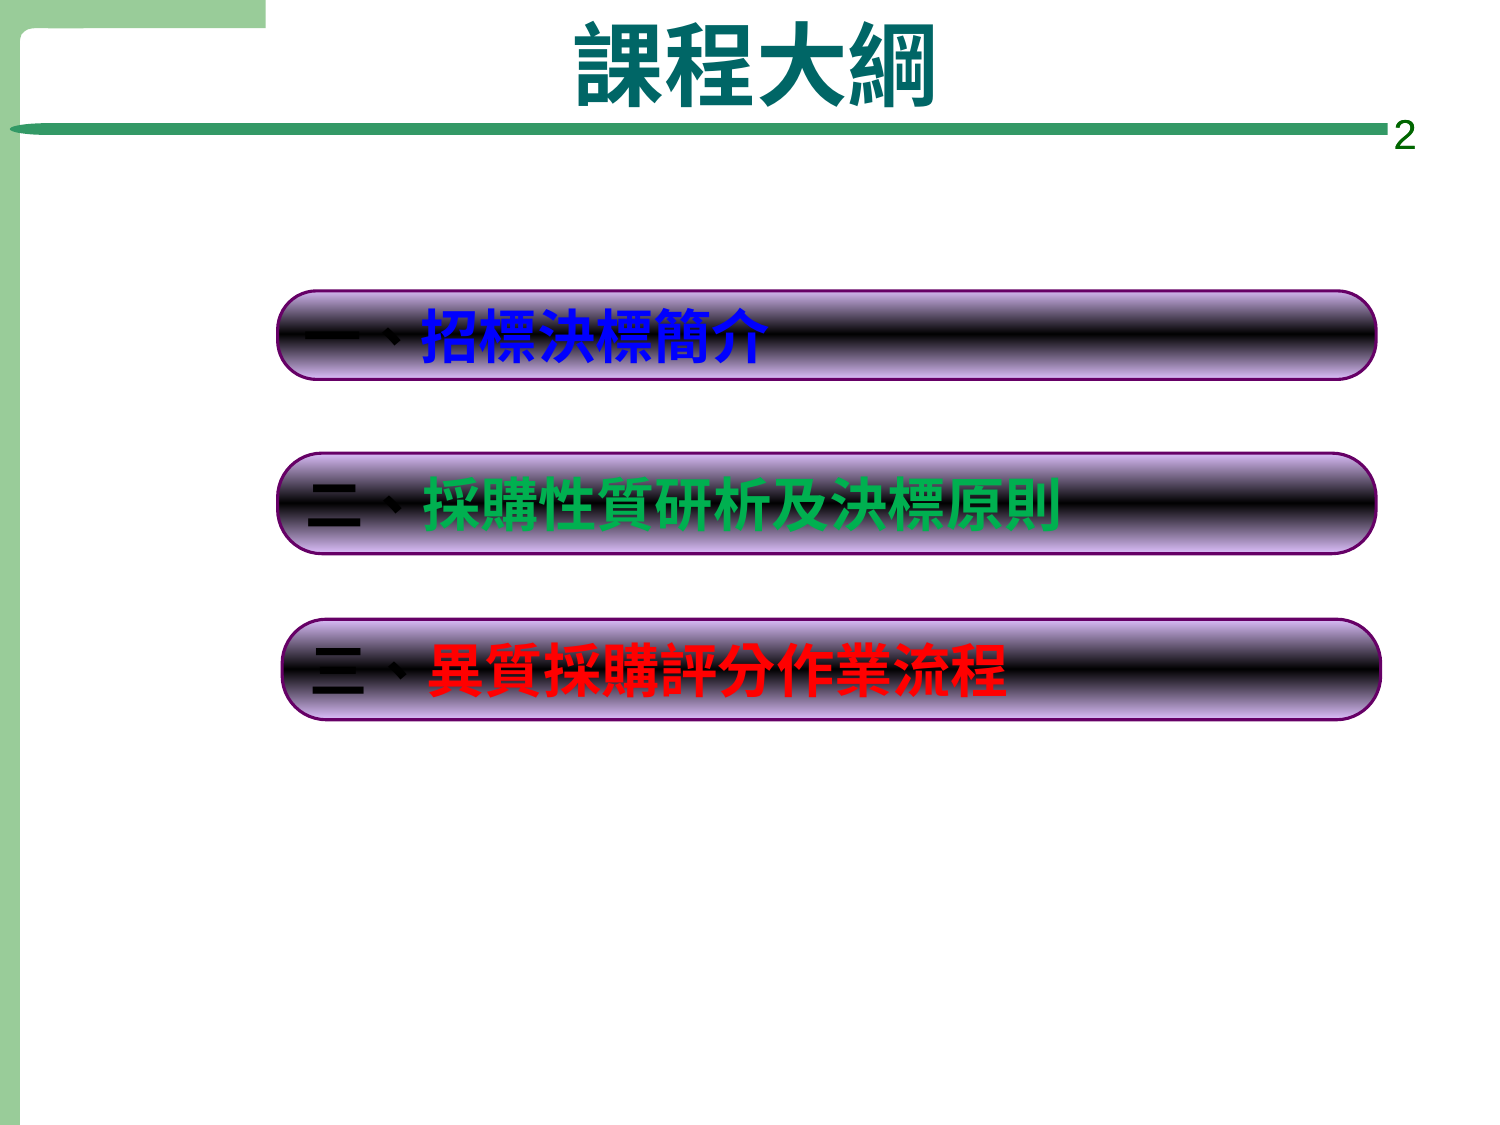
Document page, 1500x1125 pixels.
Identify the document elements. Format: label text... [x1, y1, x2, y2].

text_box [1378, 90, 1491, 166]
title 課程大綱 [125, 0, 1388, 126]
text_box 三、異質採購評分作業流程 [282, 619, 1381, 720]
text_box 一、招標決標簡介 [277, 290, 1377, 380]
text_box 二、採購性質研析及決標原則 [277, 453, 1377, 554]
